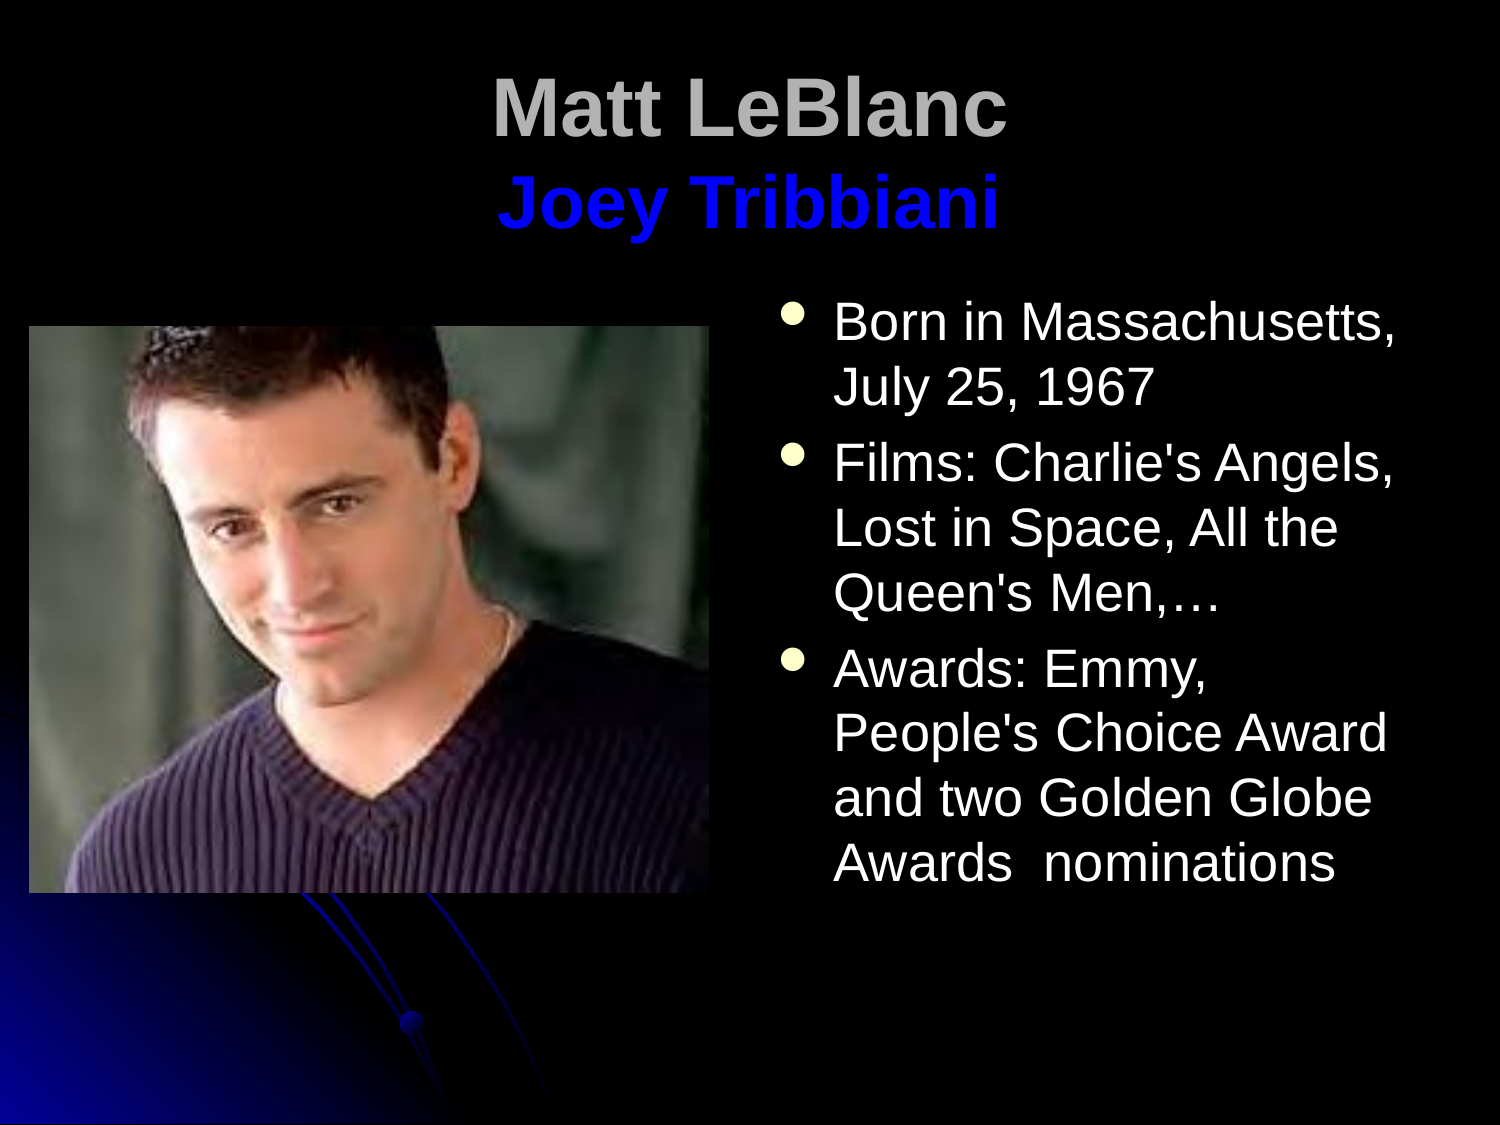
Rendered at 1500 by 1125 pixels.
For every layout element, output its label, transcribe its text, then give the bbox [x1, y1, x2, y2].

list Born in Massachusetts, July 25, 1967 Films: Charlie's Angels, Lost in Space, All the Queen's Men,… Awards: Emmy, People's Choice Award and two Golden Globe Awards nominations [762, 278, 1425, 1000]
picture [29, 326, 709, 893]
title Matt LeBlanc Joey Tribbiani [75, 45, 1425, 233]
